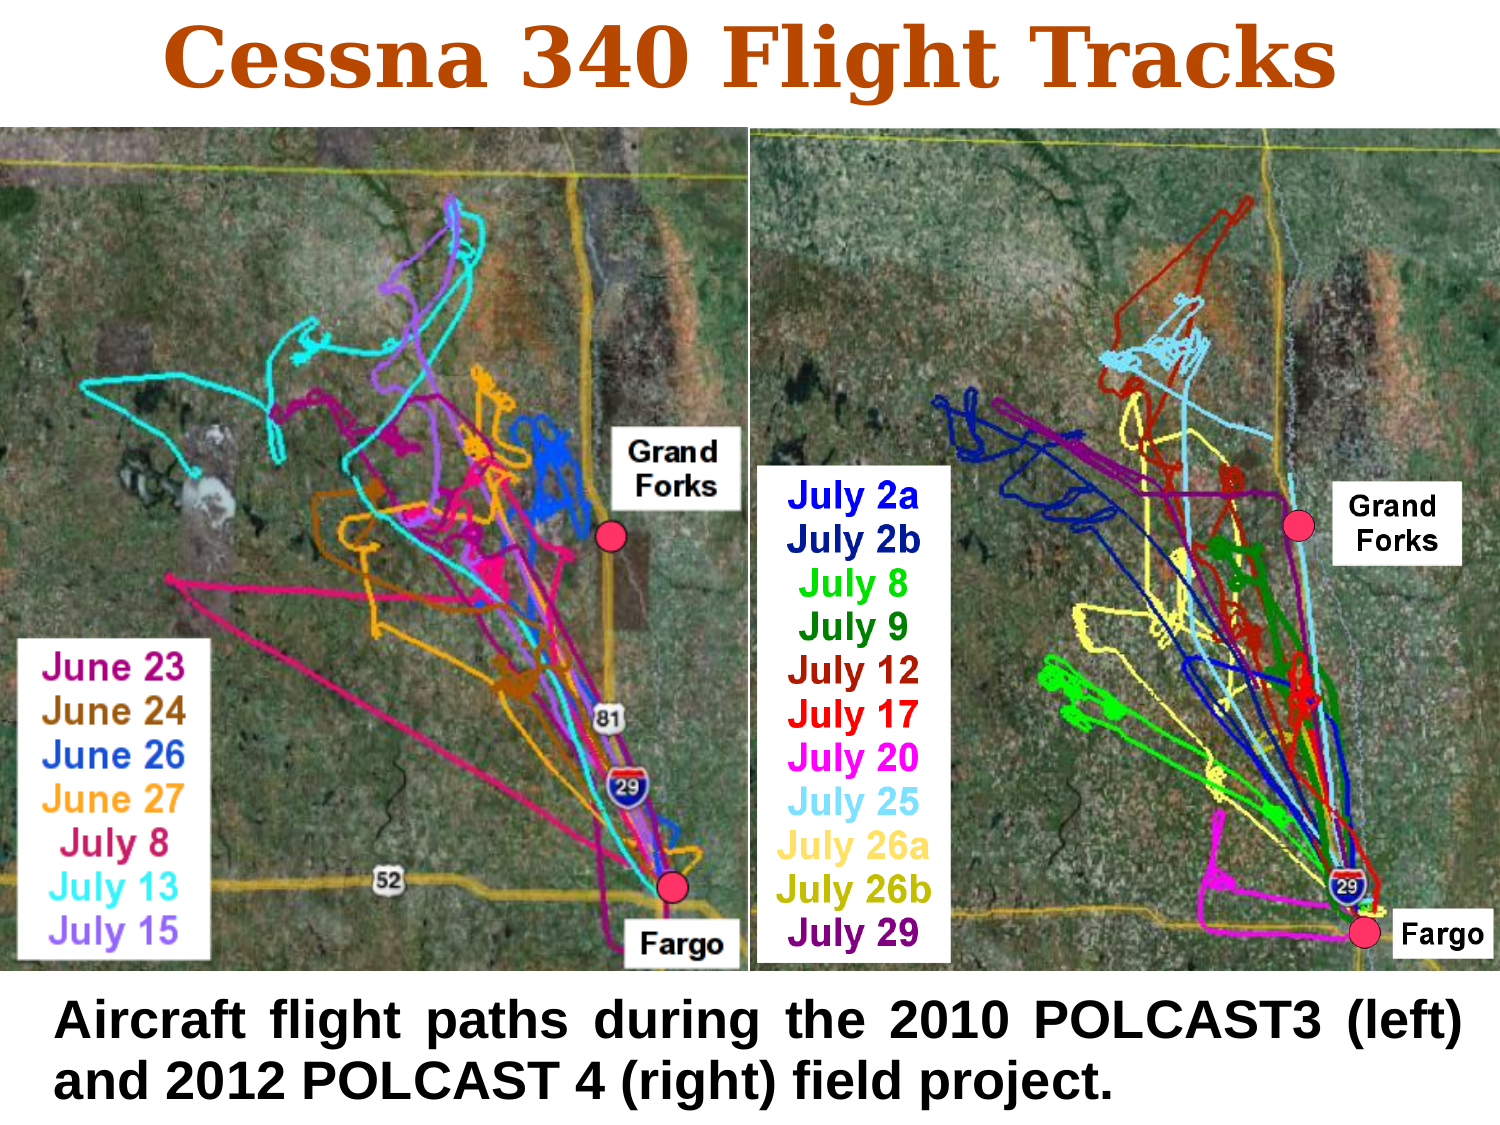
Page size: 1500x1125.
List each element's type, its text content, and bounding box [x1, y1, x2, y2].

picture [0, 127, 748, 971]
title Cessna 340 Flight Tracks [2, 6, 1499, 110]
text_box Aircraft flight paths during the 2010 POLCAST3 (left) and 2012 POLCAST 4 (right) field project. [39, 982, 1481, 1119]
picture [750, 127, 1500, 971]
